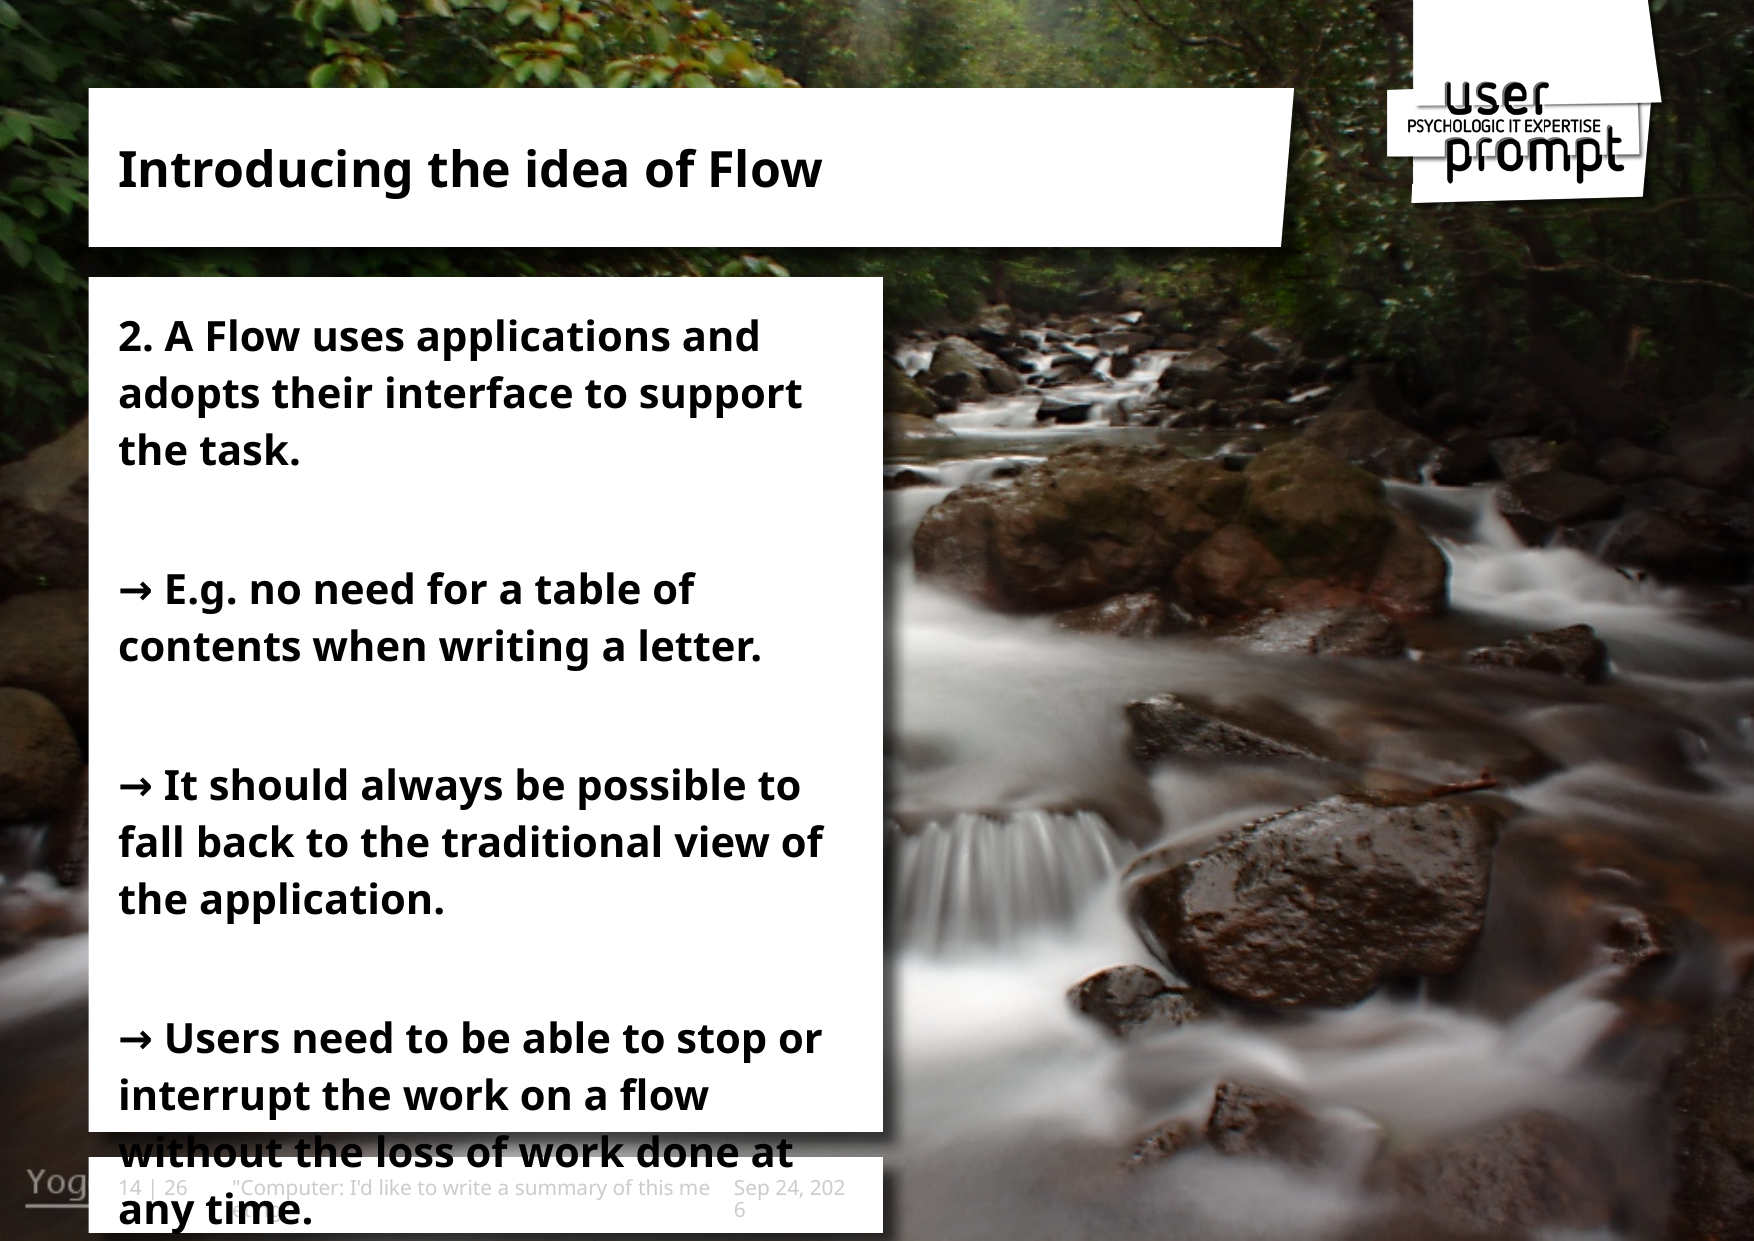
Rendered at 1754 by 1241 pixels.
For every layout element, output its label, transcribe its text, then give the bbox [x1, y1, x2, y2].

title Introducing the idea of Flow [88, 88, 1288, 249]
picture [0, 0, 1754, 1241]
list 2. A Flow uses applications and adopts their interface to support the task. → E.g. no need for a table of contents when writing a letter. → It should always be possible to fall back to the traditional view of the application. → Users need to be able to stop or interrupt the work on a flow without the loss of work done at any time. [88, 277, 880, 1128]
